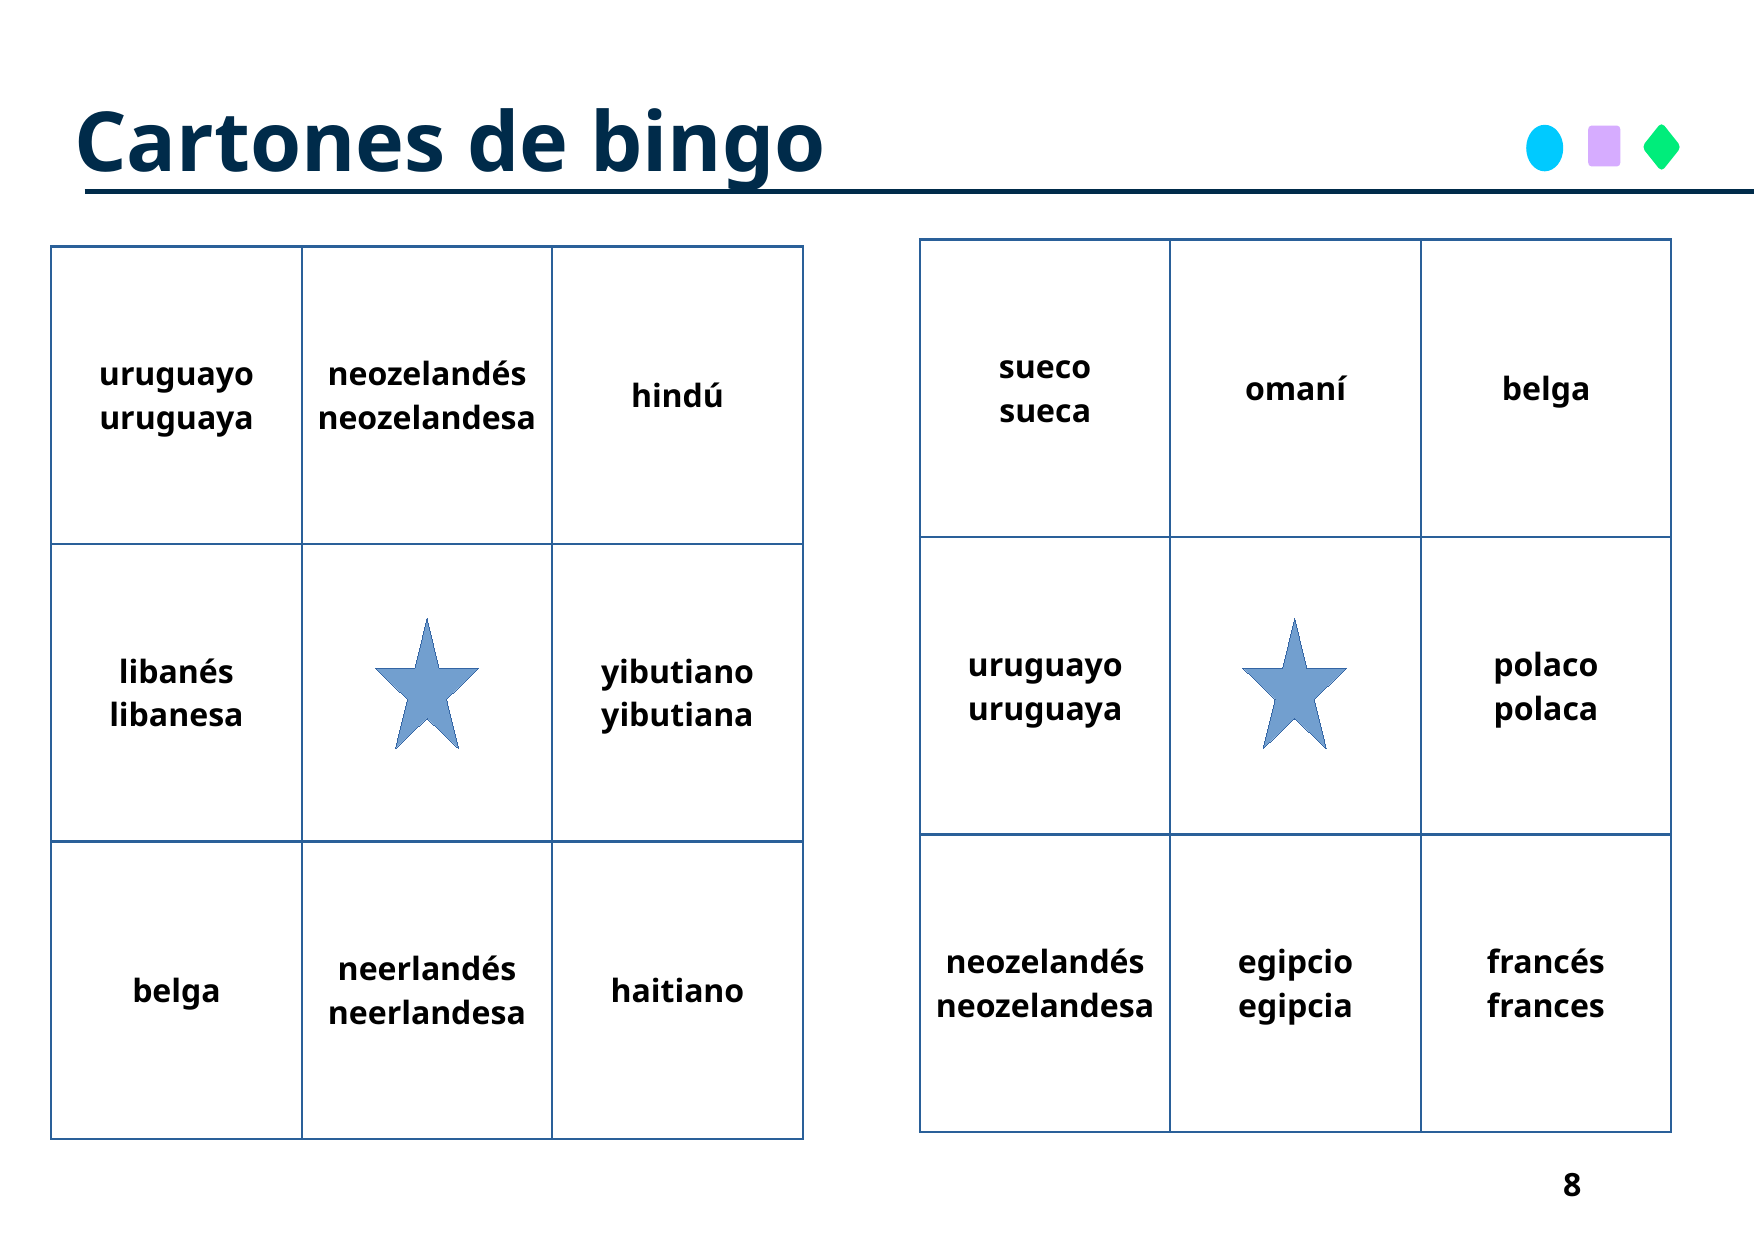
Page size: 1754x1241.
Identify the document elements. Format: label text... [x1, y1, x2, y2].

table_cell polaco polaca [1422, 538, 1670, 833]
table_header omaní [1171, 241, 1420, 536]
table_header hindú [553, 248, 802, 543]
table_cell neozelandés neozelandesa [921, 836, 1169, 1131]
table_header belga [1422, 241, 1670, 536]
table_cell belga [52, 843, 301, 1138]
table_header uruguayo uruguaya [52, 248, 301, 543]
table_cell haitiano [553, 843, 802, 1138]
table_cell [303, 545, 551, 840]
table_header sueco sueca [921, 241, 1169, 536]
table_cell uruguayo uruguaya [921, 538, 1169, 833]
table_cell libanés libanesa [52, 545, 301, 840]
table_header neozelandés neozelandesa [303, 248, 551, 543]
table_cell egipcio egipcia [1171, 836, 1420, 1131]
table_cell yibutiano yibutiana [553, 545, 802, 840]
table_cell neerlandés neerlandesa [303, 843, 551, 1138]
table_cell [1171, 538, 1420, 833]
table_cell francés frances [1422, 836, 1670, 1131]
text_box [375, 618, 479, 749]
text_box [1242, 618, 1347, 749]
title Cartones de bingo [74, 32, 1404, 196]
